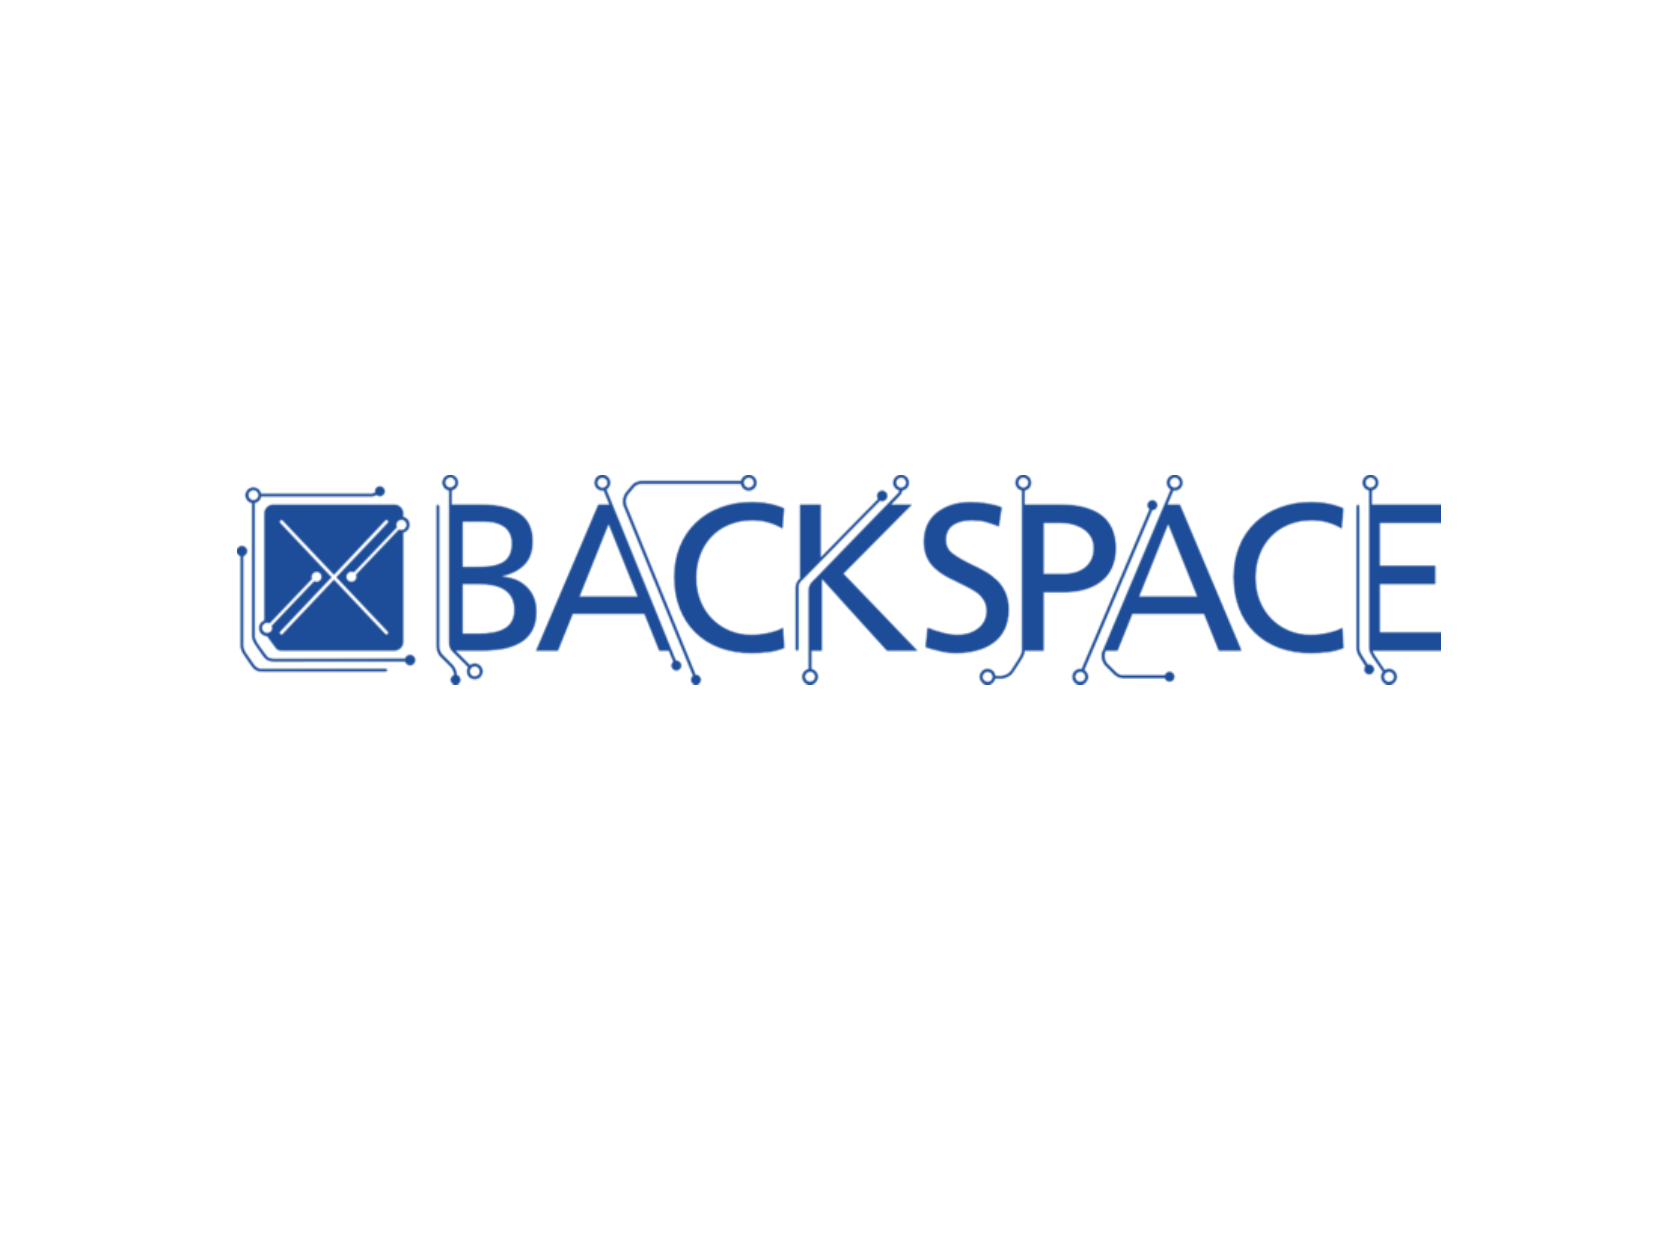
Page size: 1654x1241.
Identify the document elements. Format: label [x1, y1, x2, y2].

picture [237, 475, 1441, 686]
